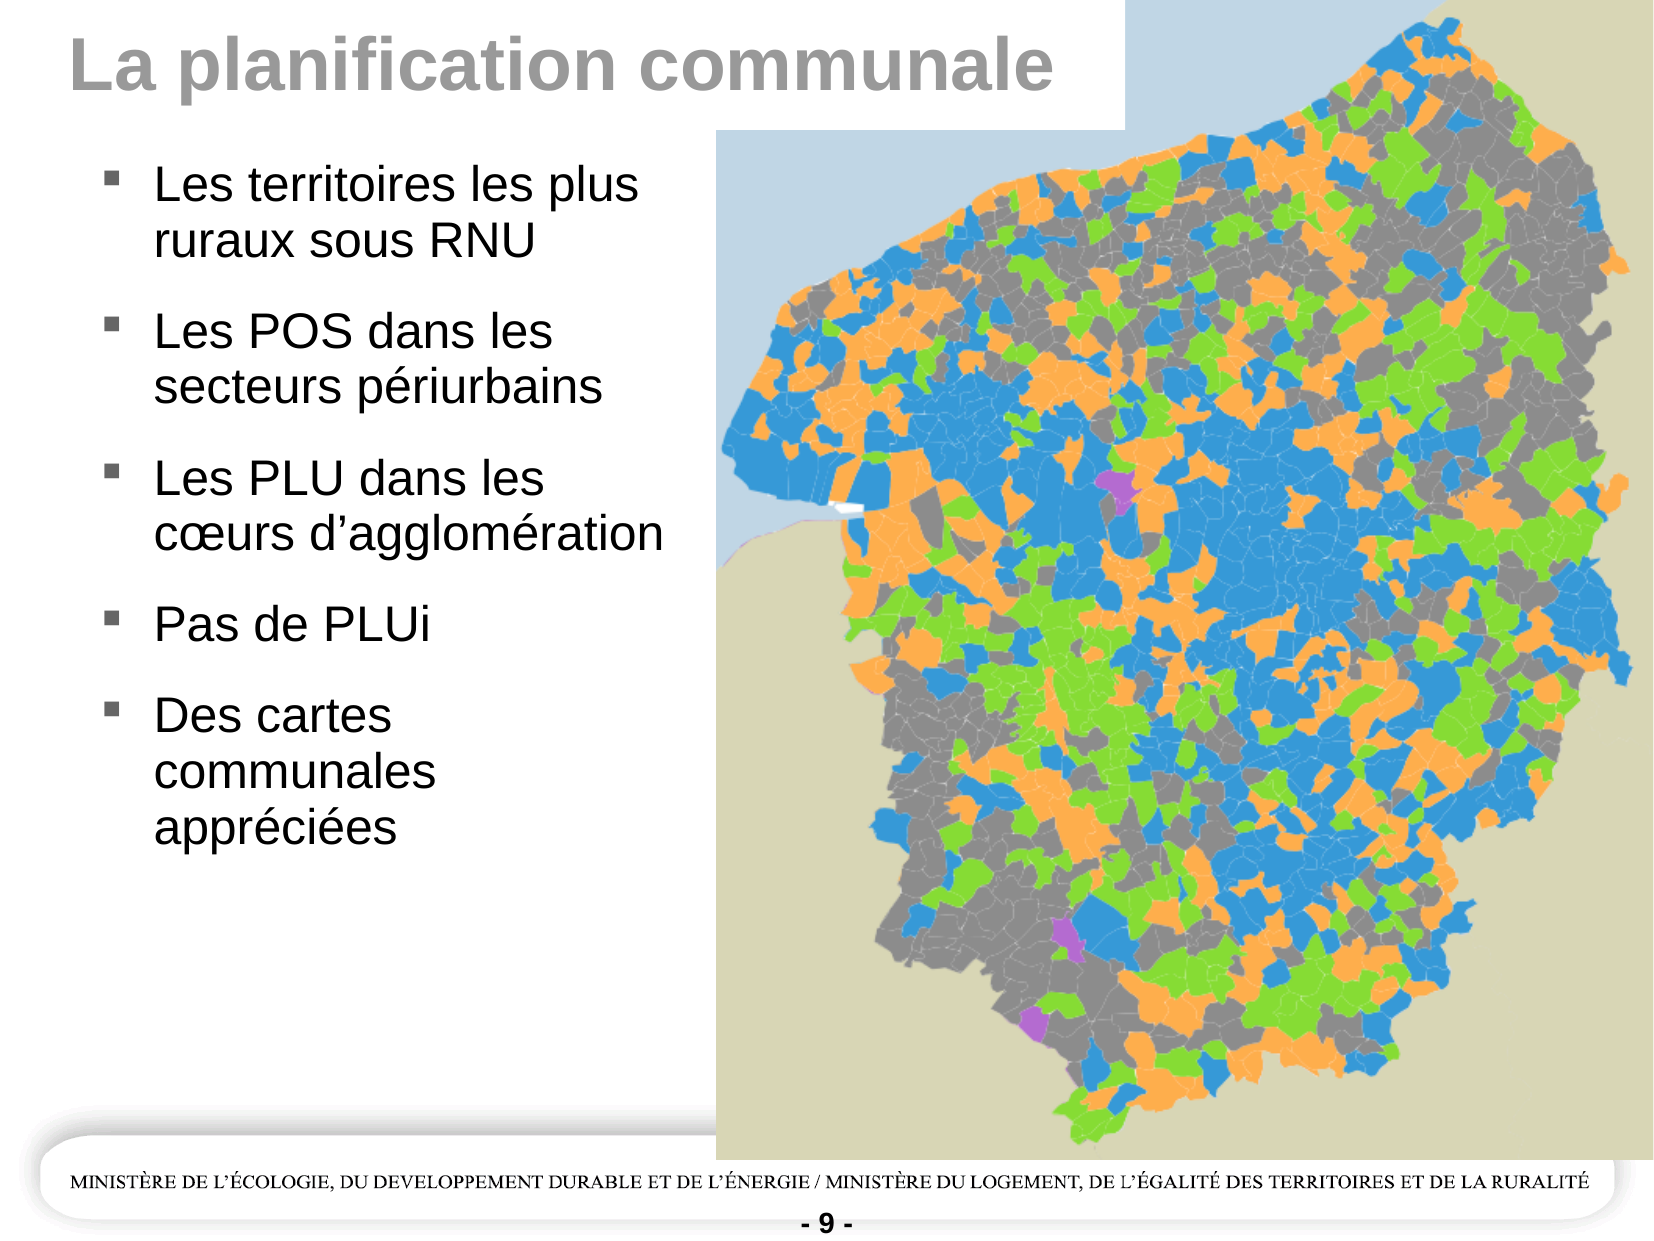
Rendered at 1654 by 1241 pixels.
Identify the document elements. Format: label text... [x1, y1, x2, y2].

title La planification communale [0, 0, 1126, 130]
picture [0, 0, 1654, 1241]
list Les territoires les plus ruraux sous RNU Les POS dans les secteurs périurbains Les PLU dans les cœurs d’agglomération Pas de PLUi Des cartes communales appréciées [82, 156, 666, 1116]
